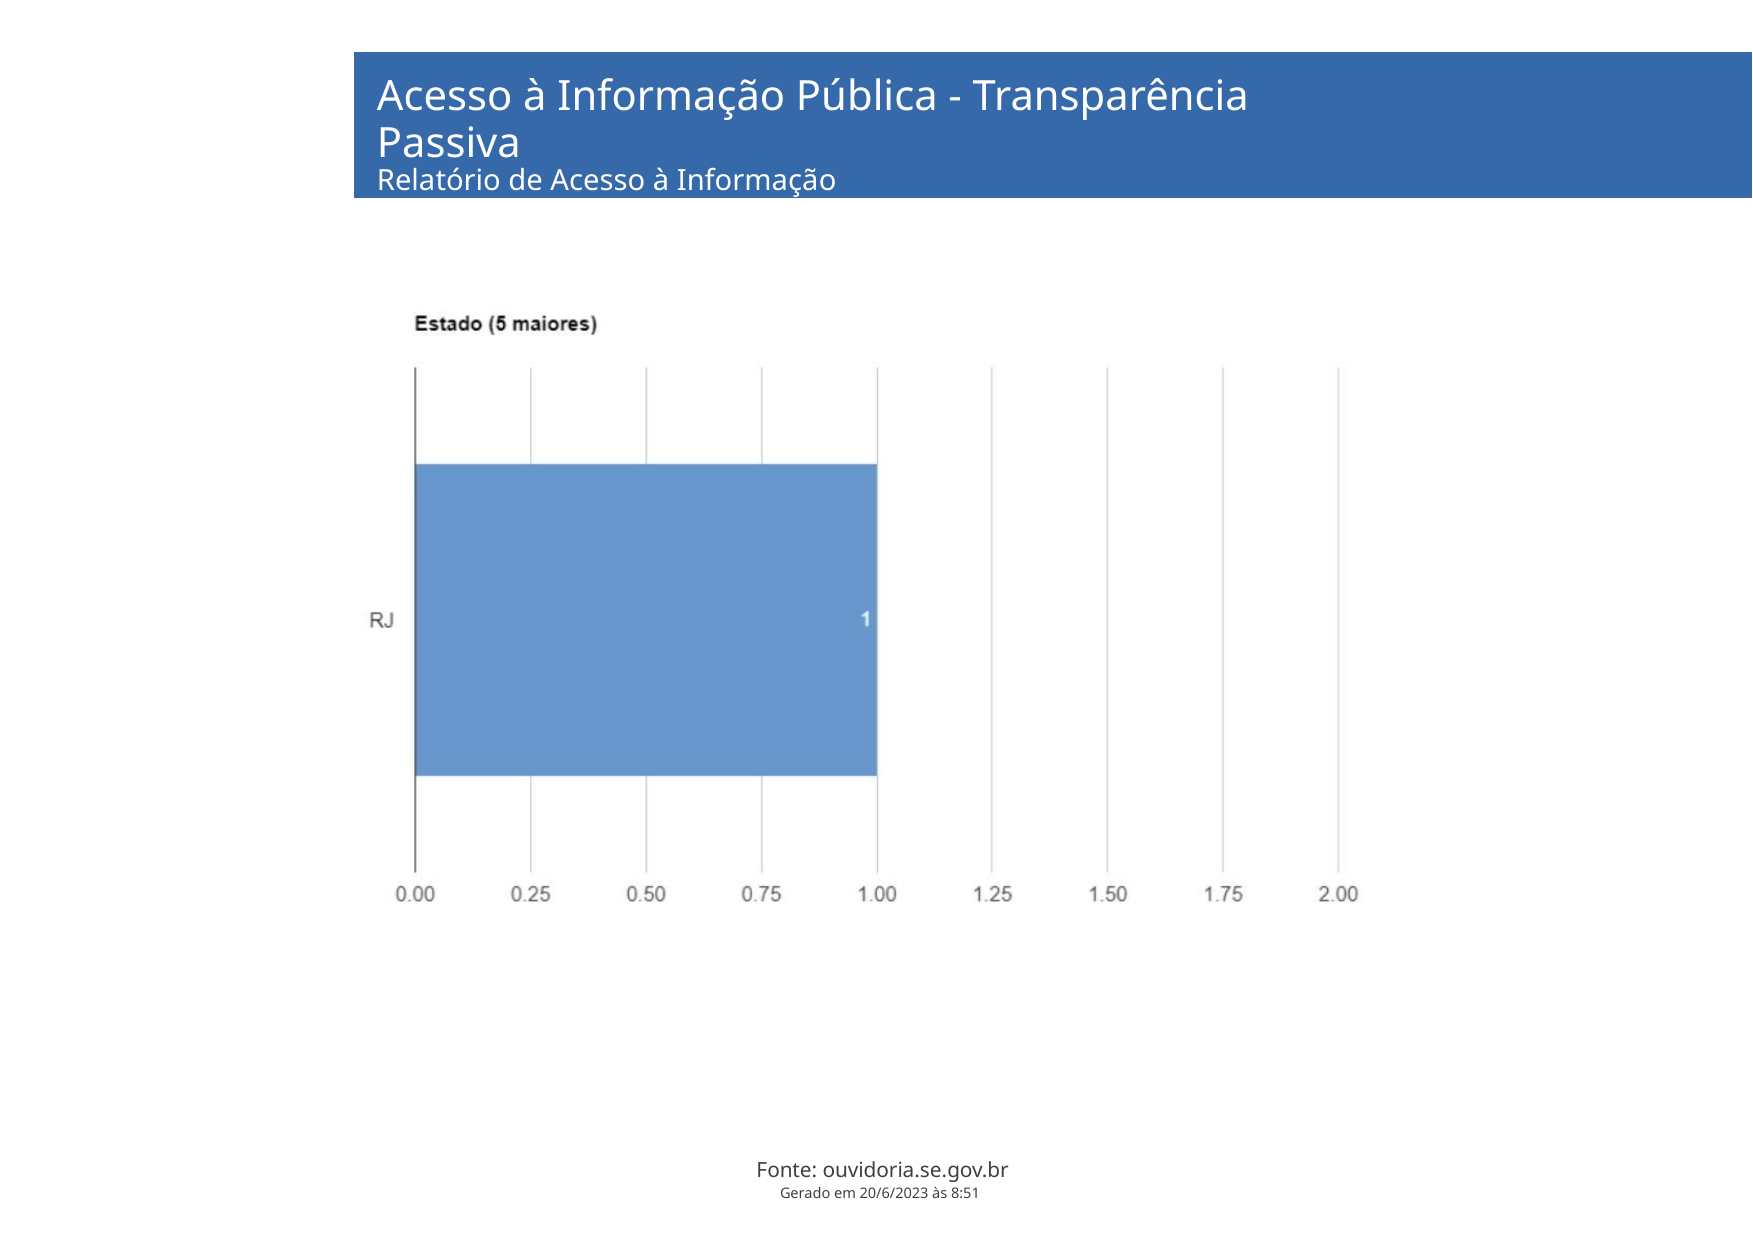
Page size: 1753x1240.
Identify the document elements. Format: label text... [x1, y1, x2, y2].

text_box Fonte: ouvidoria.se.gov.br [756, 1158, 1023, 1182]
text_box [155, 211, 1599, 1028]
text_box Acesso à Informação Pública - Transparência Passiva Relatório de Acesso à Informação SETURMaio a Maio de 2023 [376, 72, 1403, 228]
text_box [354, 52, 1752, 198]
text_box Gerado em 20/6/2023 às 8:51 [780, 1184, 999, 1202]
